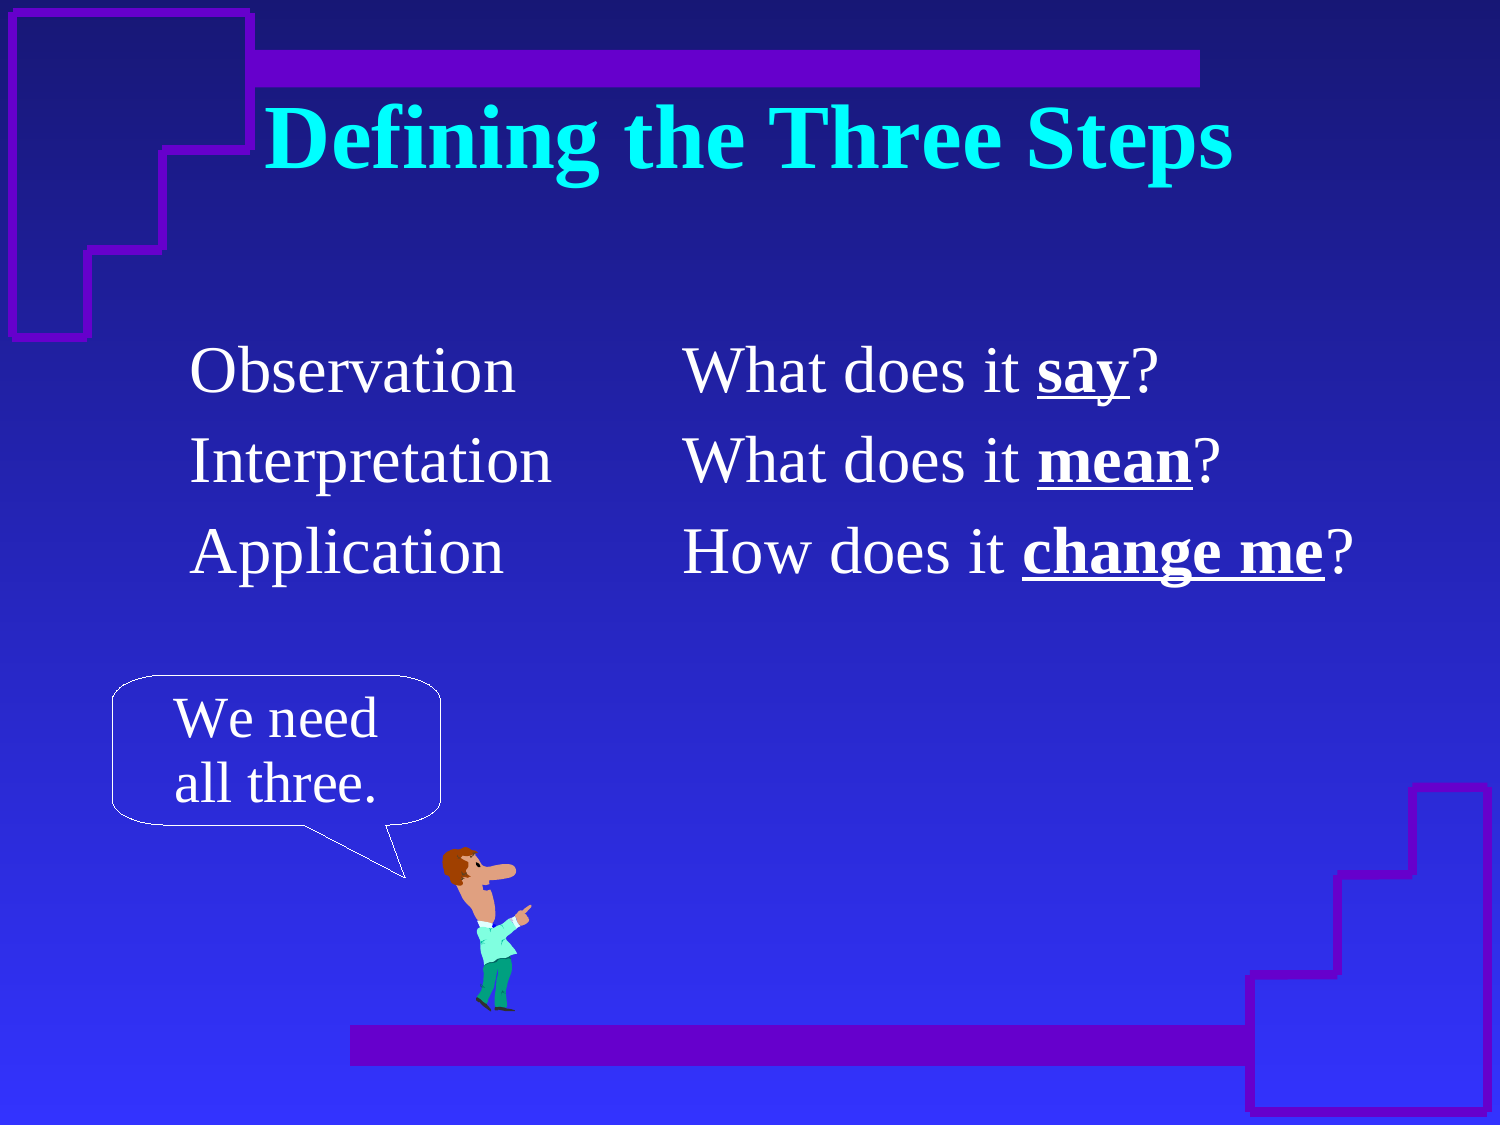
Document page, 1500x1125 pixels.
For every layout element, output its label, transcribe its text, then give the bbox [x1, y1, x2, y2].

text_box [442, 847, 532, 965]
list What does it say? What does it mean? How does it change me? [801, 324, 1450, 975]
text_box [494, 1007, 515, 1012]
text_box [476, 998, 492, 1012]
text_box We need all three. [112, 675, 441, 878]
title Defining the Three Steps [249, 74, 1450, 201]
list Observation Interpretation Application [174, 324, 801, 1001]
